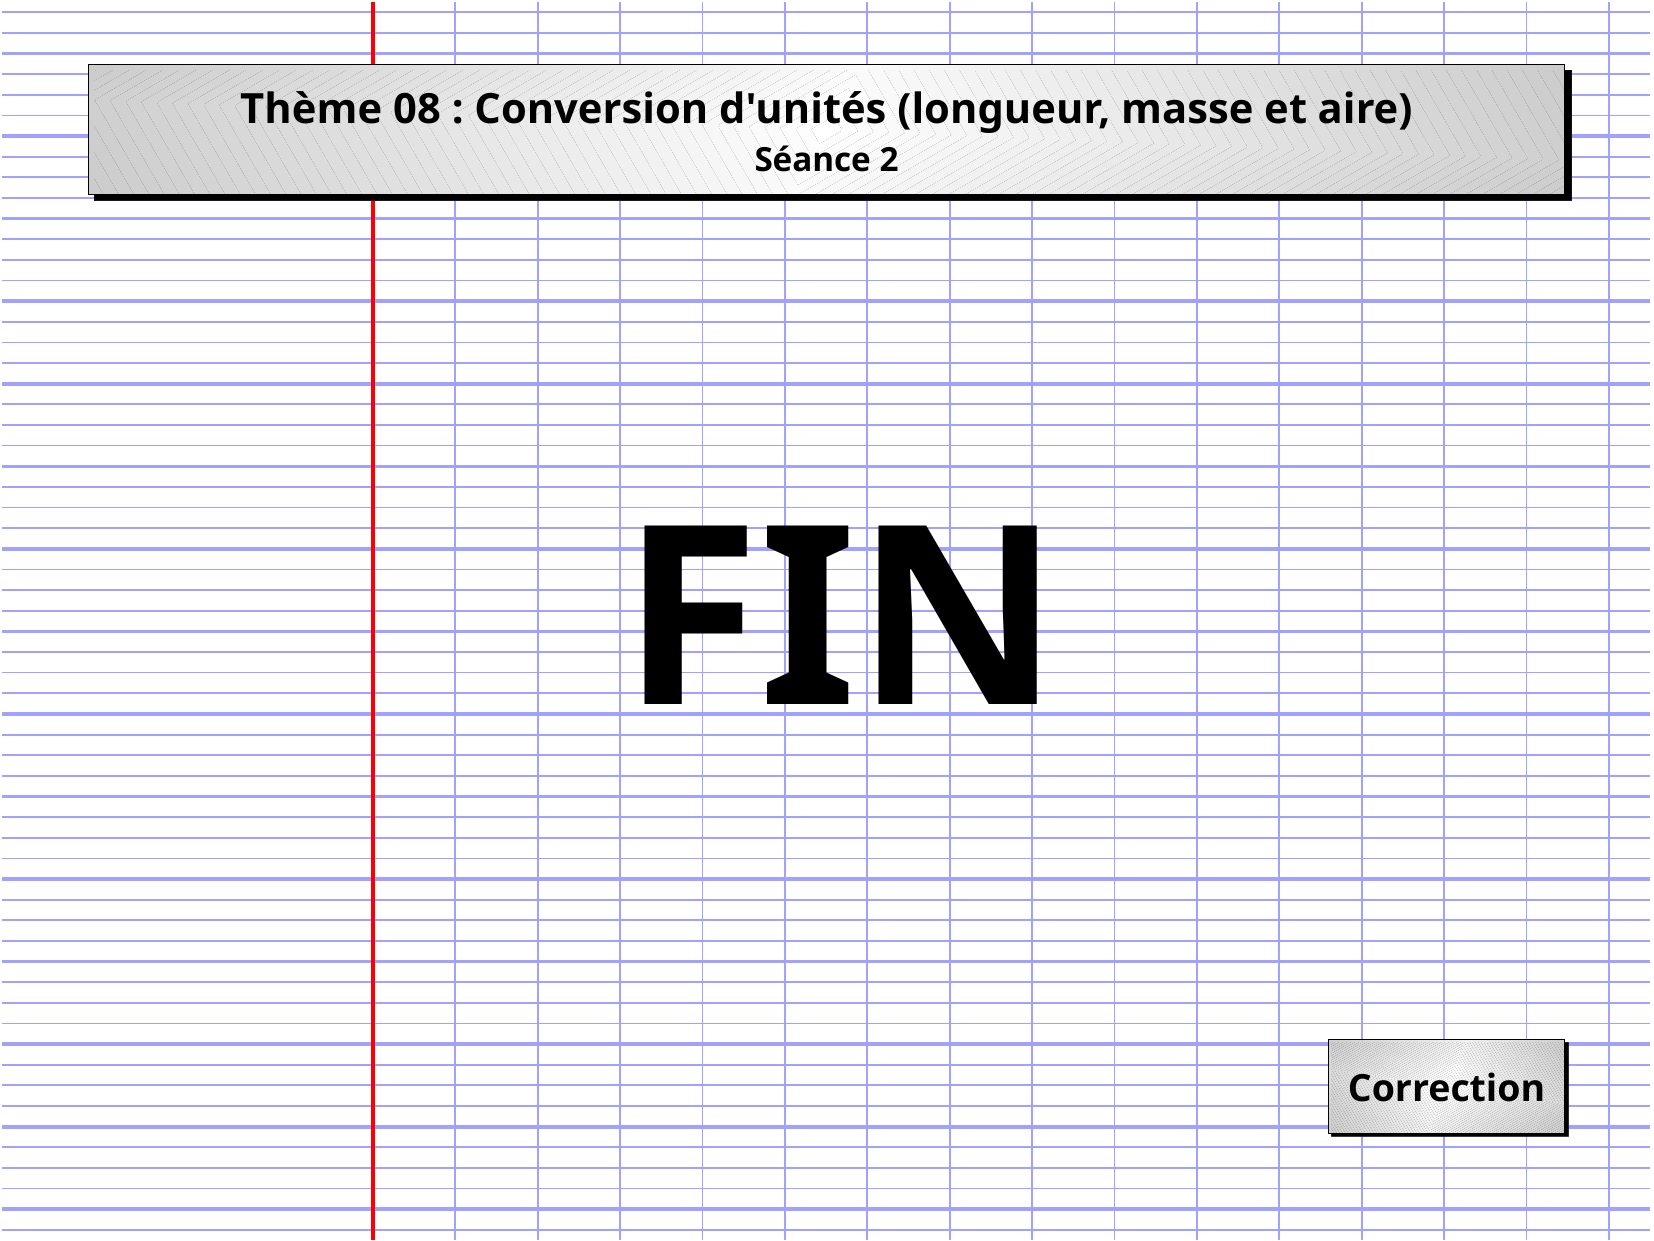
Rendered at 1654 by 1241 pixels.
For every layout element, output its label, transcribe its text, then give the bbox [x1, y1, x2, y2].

text_box Thème 08 : Conversion d'unités (longueur, masse et aire) Séance 2 [88, 64, 1565, 195]
text_box FIN [413, 429, 1270, 798]
text_box Correction [1328, 1039, 1565, 1134]
picture [0, 0, 1654, 1241]
